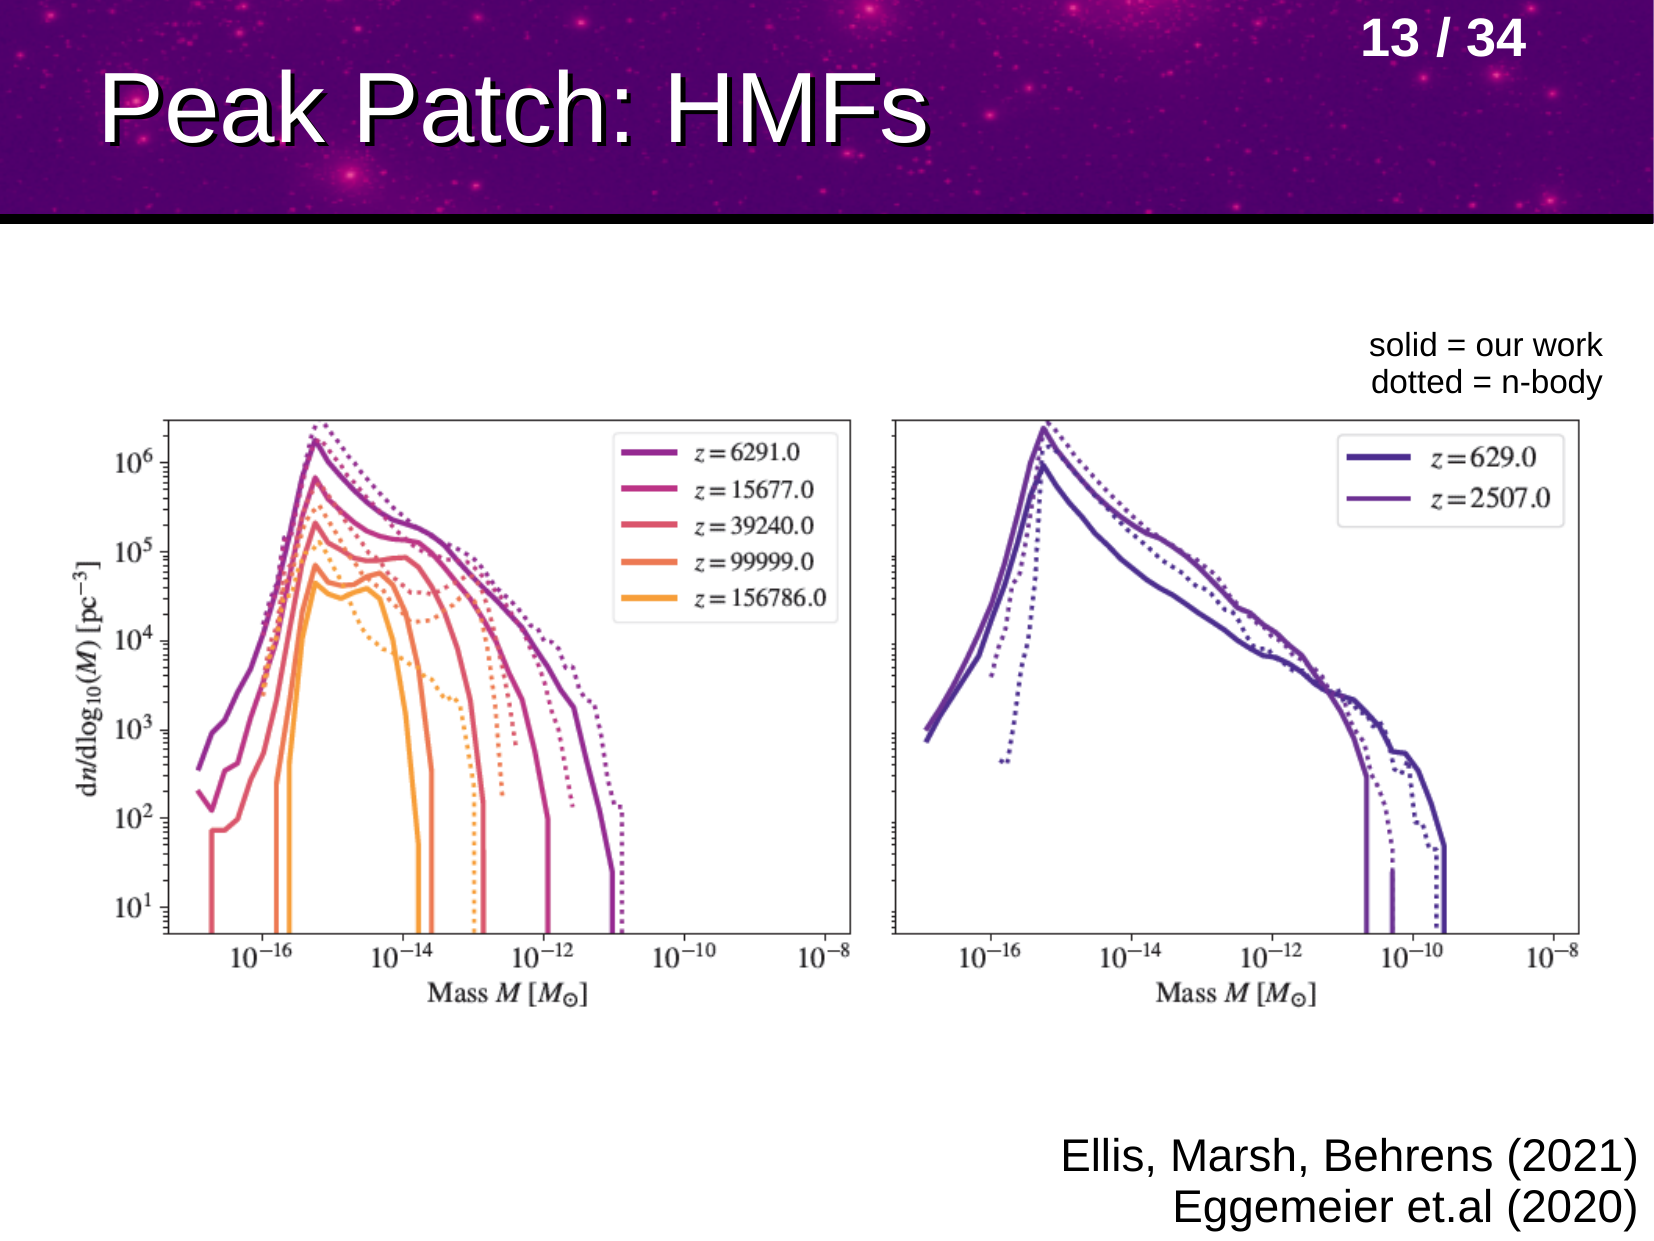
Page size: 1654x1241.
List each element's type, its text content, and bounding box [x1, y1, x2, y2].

text_box <number> / 34 [1345, 0, 1654, 77]
text_box Ellis, Marsh, Behrens (2021) Eggemeier et.al (2020) [909, 1122, 1654, 1239]
picture [0, 0, 1345, 214]
text_box Peak Patch: HMFs [82, 44, 1654, 283]
text_box solid = our work dotted = n-body [874, 318, 1619, 409]
picture [57, 401, 1619, 1021]
